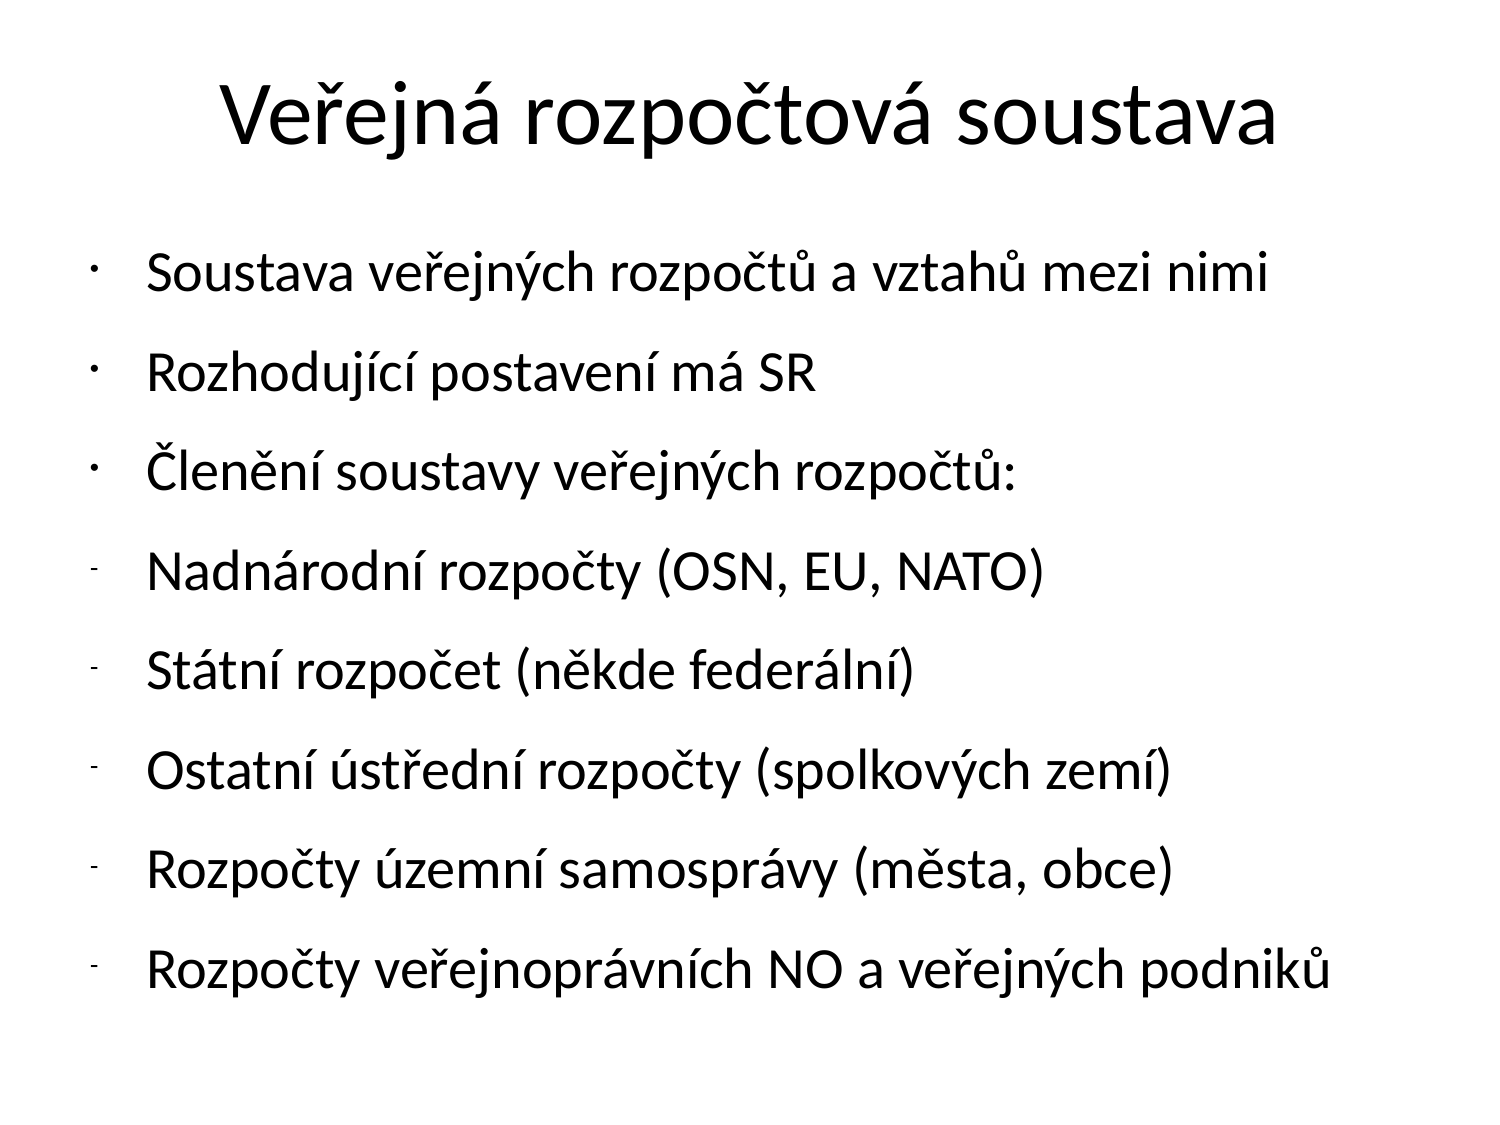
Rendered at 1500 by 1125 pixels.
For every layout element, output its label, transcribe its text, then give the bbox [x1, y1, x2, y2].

list Soustava veřejných rozpočtů a vztahů mezi nimi Rozhodující postavení má SR Členění soustavy veřejných rozpočtů: Nadnárodní rozpočty (OSN, EU, NATO) Státní rozpočet (někde federální) Ostatní ústřední rozpočty (spolkových zemí) Rozpočty územní samosprávy (města, obce) Rozpočty veřejnoprávních NO a veřejných podniků [75, 226, 1425, 1040]
title Veřejná rozpočtová soustava [75, 45, 1425, 226]
